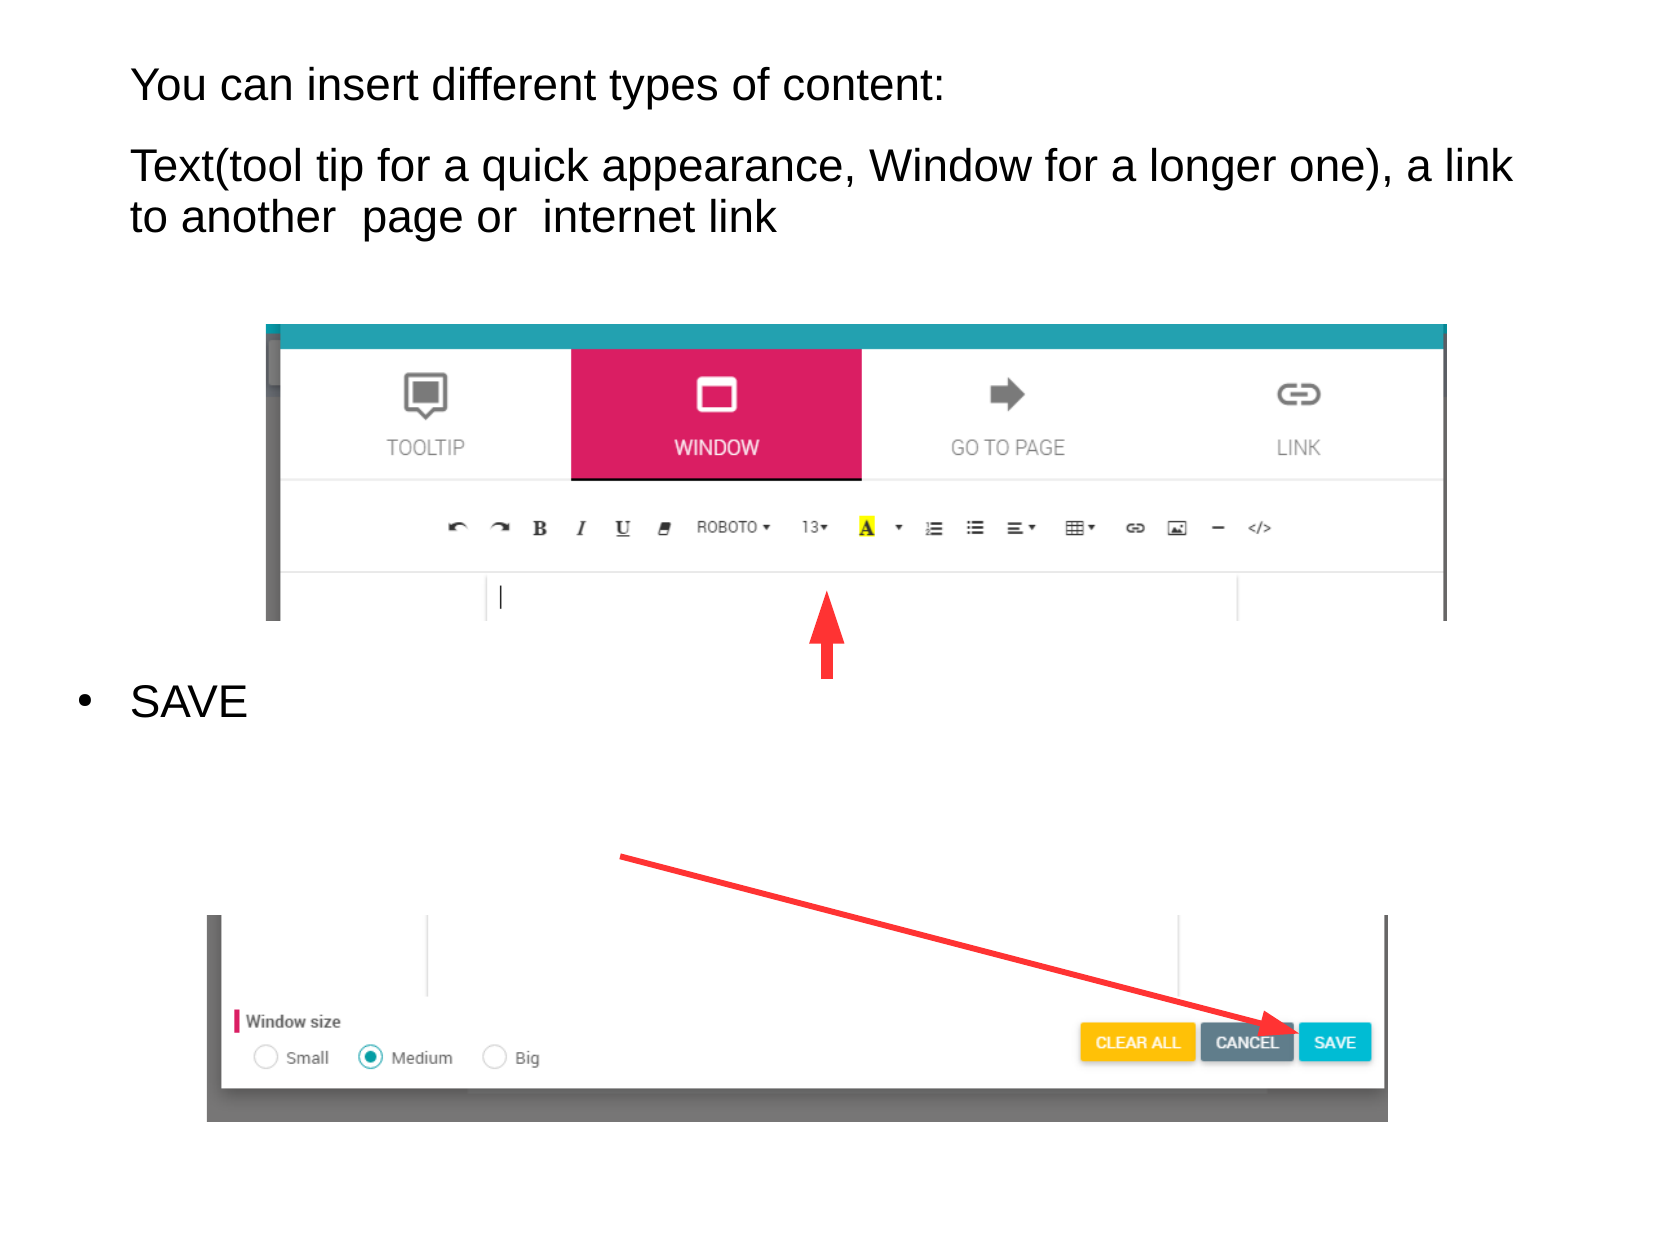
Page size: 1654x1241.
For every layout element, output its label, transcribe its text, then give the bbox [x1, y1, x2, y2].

picture [265, 324, 1447, 621]
picture [206, 915, 1388, 1122]
list You can insert different types of content: Text(tool tip for a quick appearance, Window for a longer one), a link to another page or internet link SAVE [59, 59, 1548, 1241]
